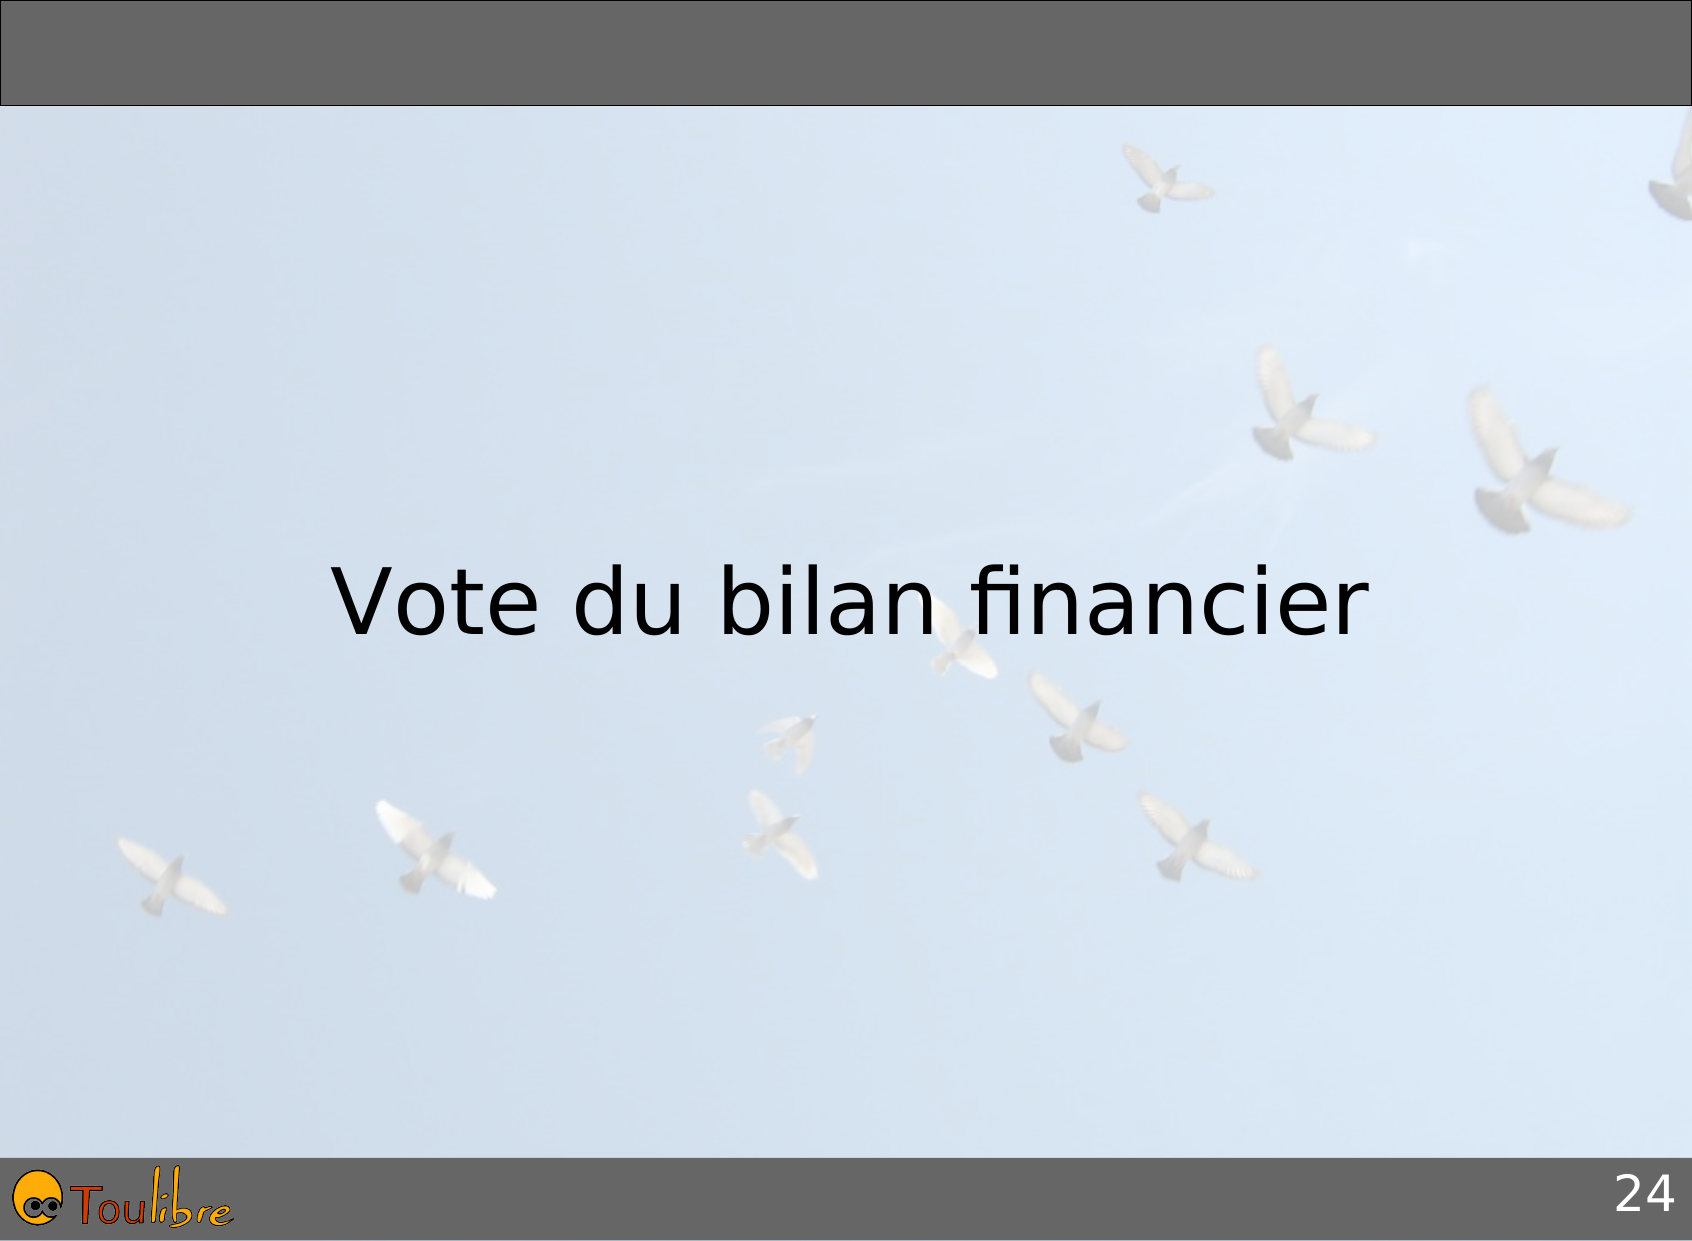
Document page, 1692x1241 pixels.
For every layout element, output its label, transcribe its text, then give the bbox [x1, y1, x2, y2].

title Vote du bilan financier [89, 506, 1613, 699]
picture [12, 1165, 234, 1228]
